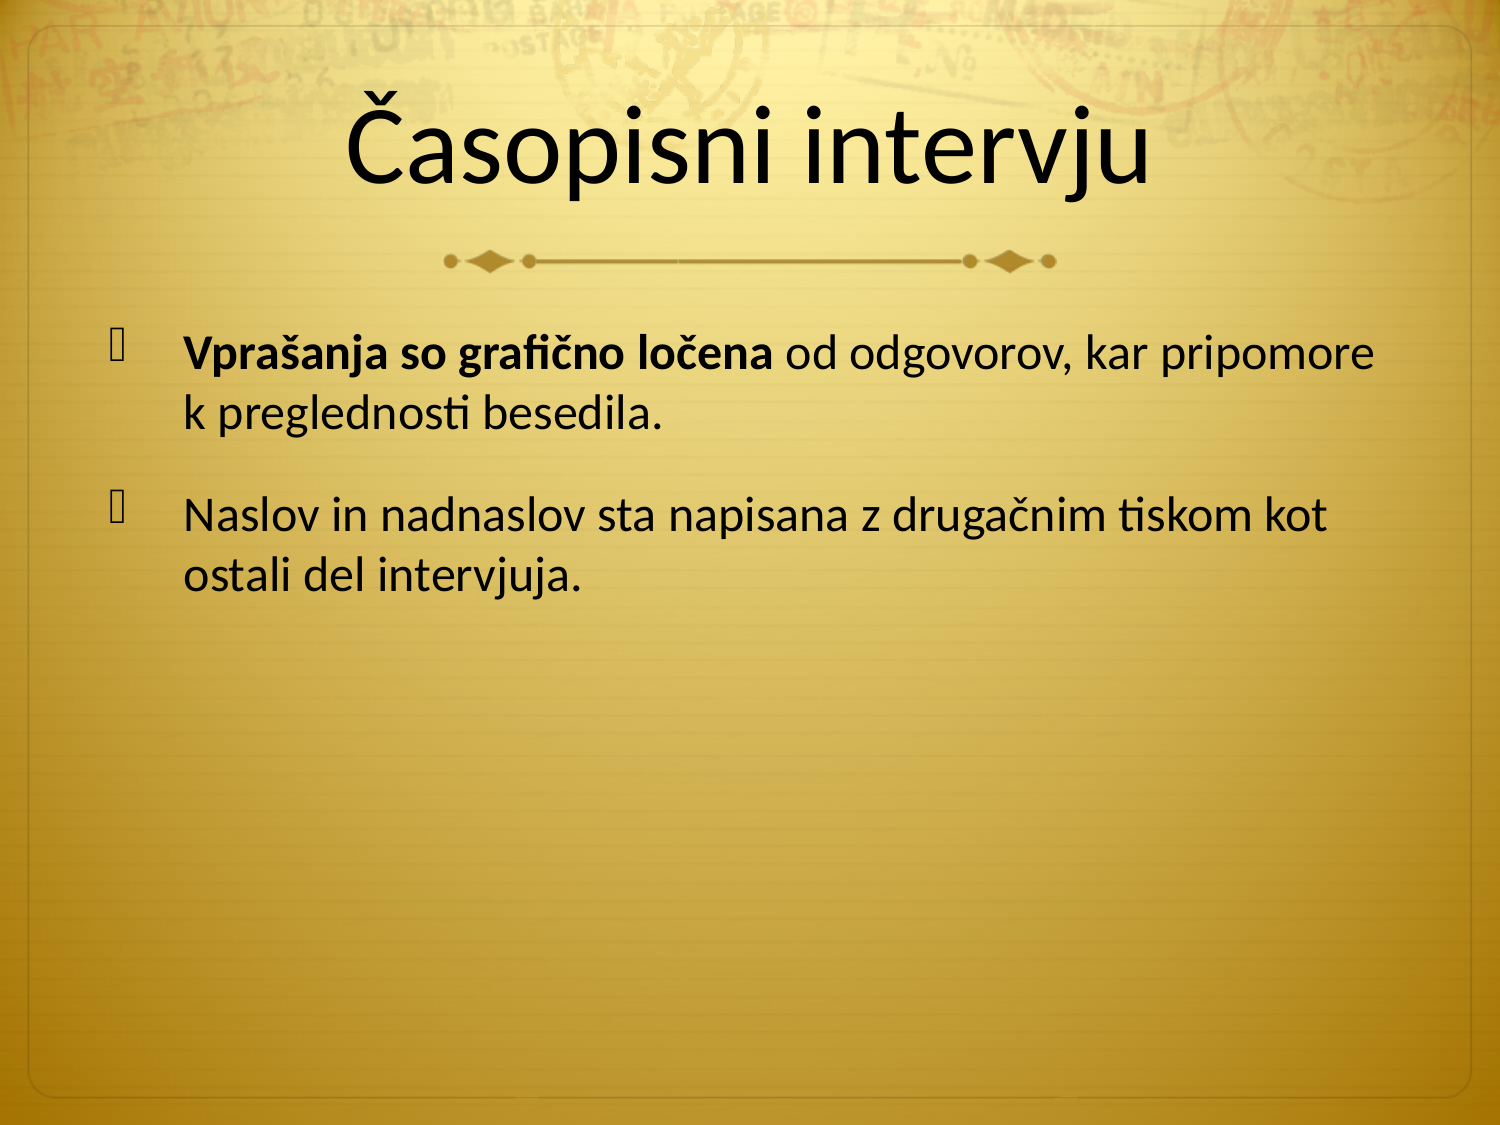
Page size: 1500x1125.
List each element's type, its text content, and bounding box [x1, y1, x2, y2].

picture [0, 0, 1500, 1125]
list Vprašanja so grafično ločena od odgovorov, kar pripomore k preglednosti besedila. Naslov in nadnaslov sta napisana z drugačnim tiskom kot ostali del intervjuja. [93, 312, 1407, 988]
title Časopisni intervju [93, 45, 1407, 233]
